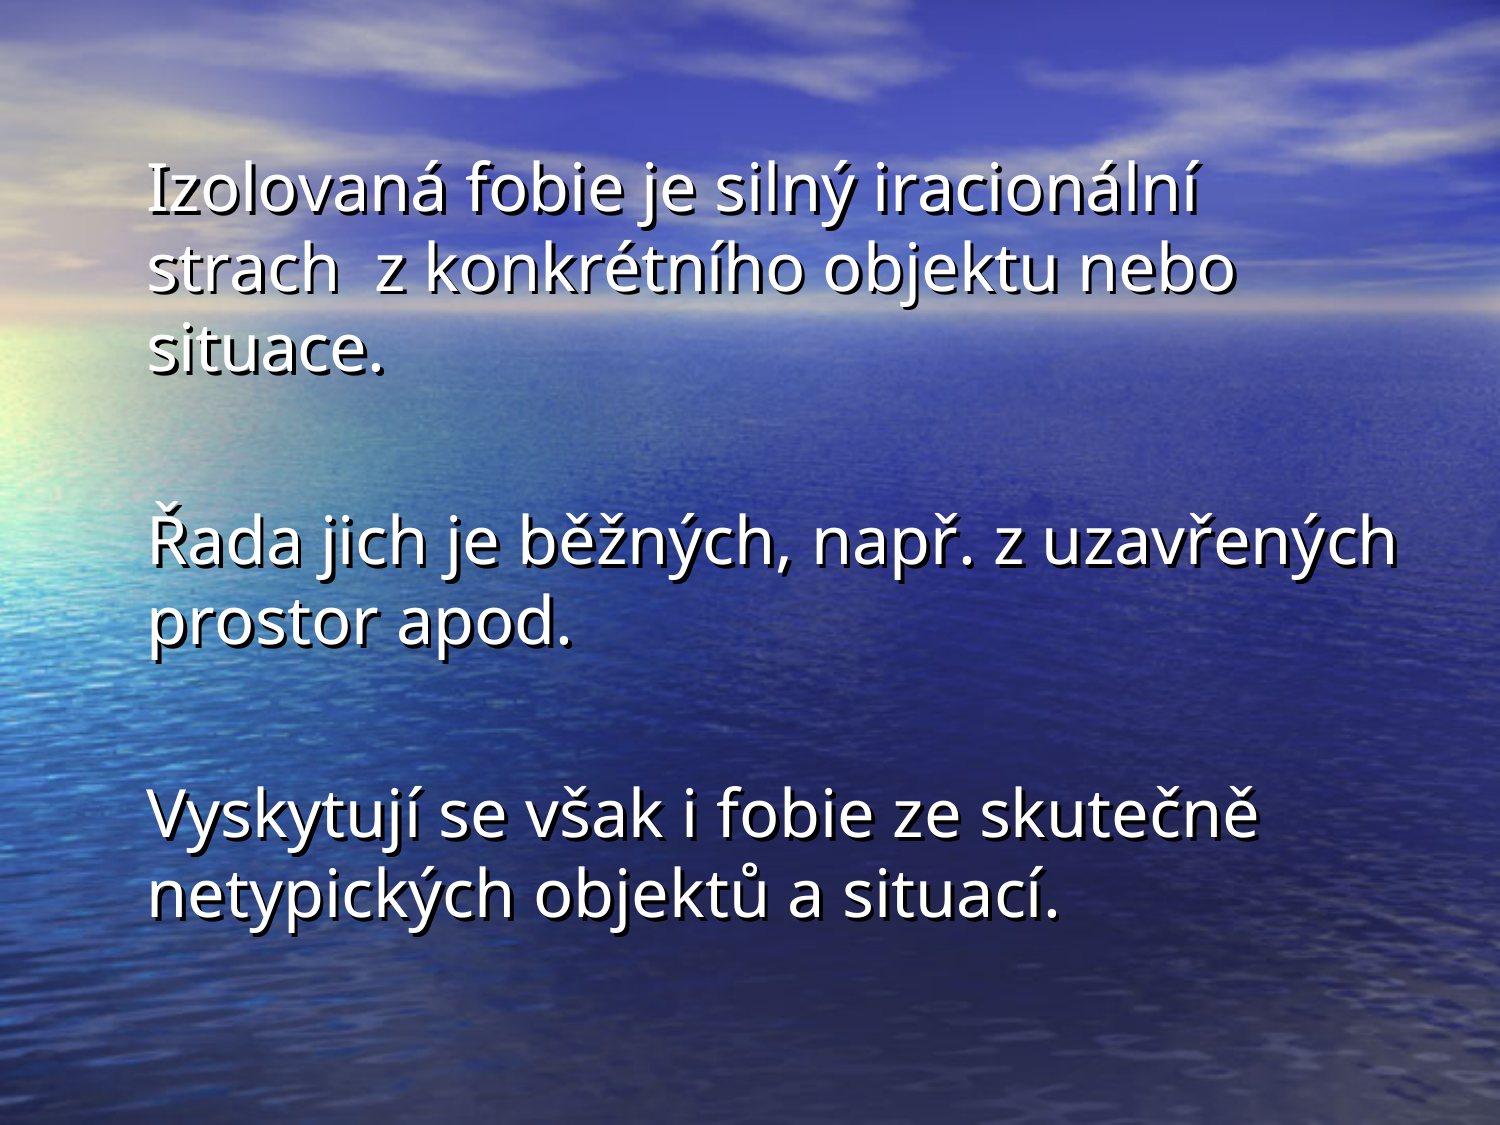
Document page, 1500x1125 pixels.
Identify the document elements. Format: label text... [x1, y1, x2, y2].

picture [0, 0, 1500, 1125]
list Izolovaná fobie je silný iracionální strach z konkrétního objektu nebo situace. Řada jich je běžných, např. z uzavřených prostor apod. Vyskytují se však i fobie ze skutečně netypických objektů a situací. [75, 137, 1426, 929]
